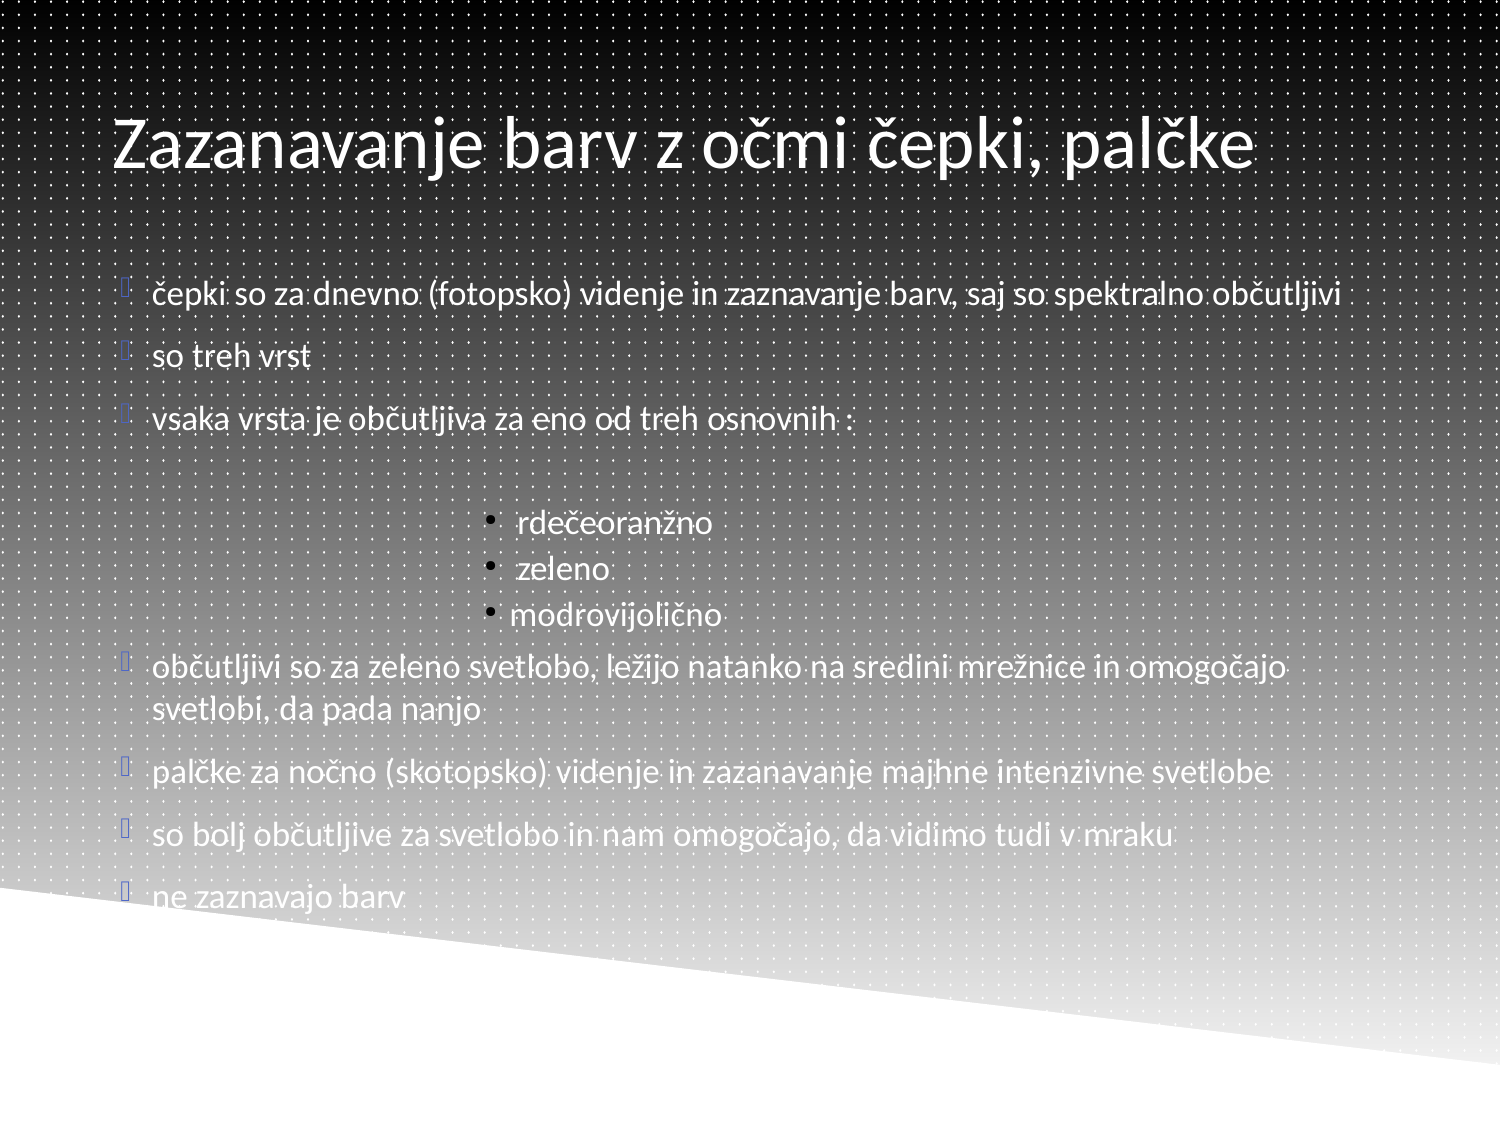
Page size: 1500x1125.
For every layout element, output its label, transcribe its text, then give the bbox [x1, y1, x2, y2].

list čepki so za dnevno (fotopsko) videnje in zaznavanje barv, saj so spektralno občutljivi so treh vrst vsaka vrsta je občutljiva za eno od treh osnovnih : rdečeoranžno zeleno modrovijolično občutljivi so za zeleno svetlobo, ležijo natanko na sredini mrežnice in omogočajo svetlobi, da pada nanjo palčke za nočno (skotopsko) videnje in zazanavanje majhne intenzivne svetlobe so bolj občutljive za svetlobo in nam omogočajo, da vidimo tudi v mraku ne zaznavajo barv [112, 262, 1388, 988]
title Zazanavanje barv z očmi čepki, palčke [112, 45, 1388, 233]
